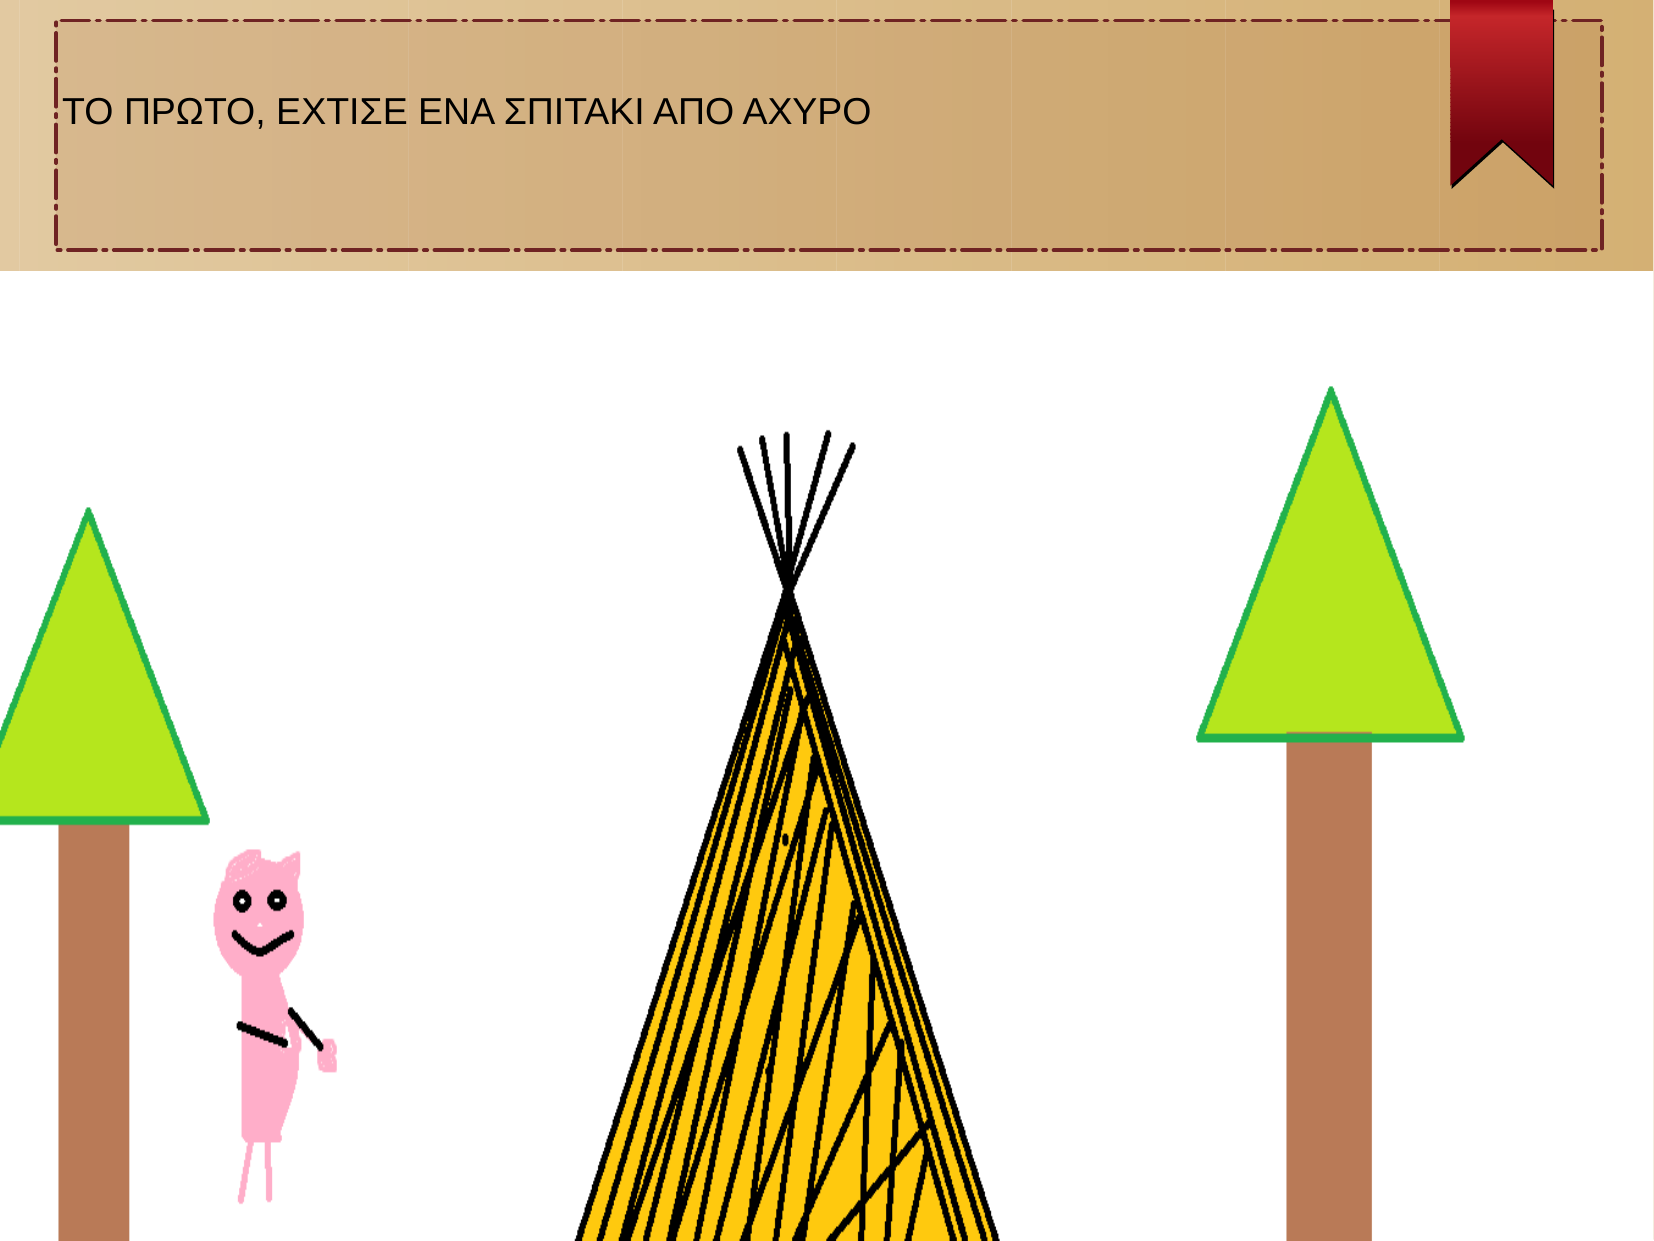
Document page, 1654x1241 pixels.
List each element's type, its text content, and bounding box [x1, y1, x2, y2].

picture [0, 271, 1654, 1241]
text_box ΤΟ ΠΡΩΤΟ, ΕΧΤΙΣΕ ΕΝΑ ΣΠΙΤΑΚΙ ΑΠΟ ΑΧΥΡΟ [47, 82, 1619, 182]
